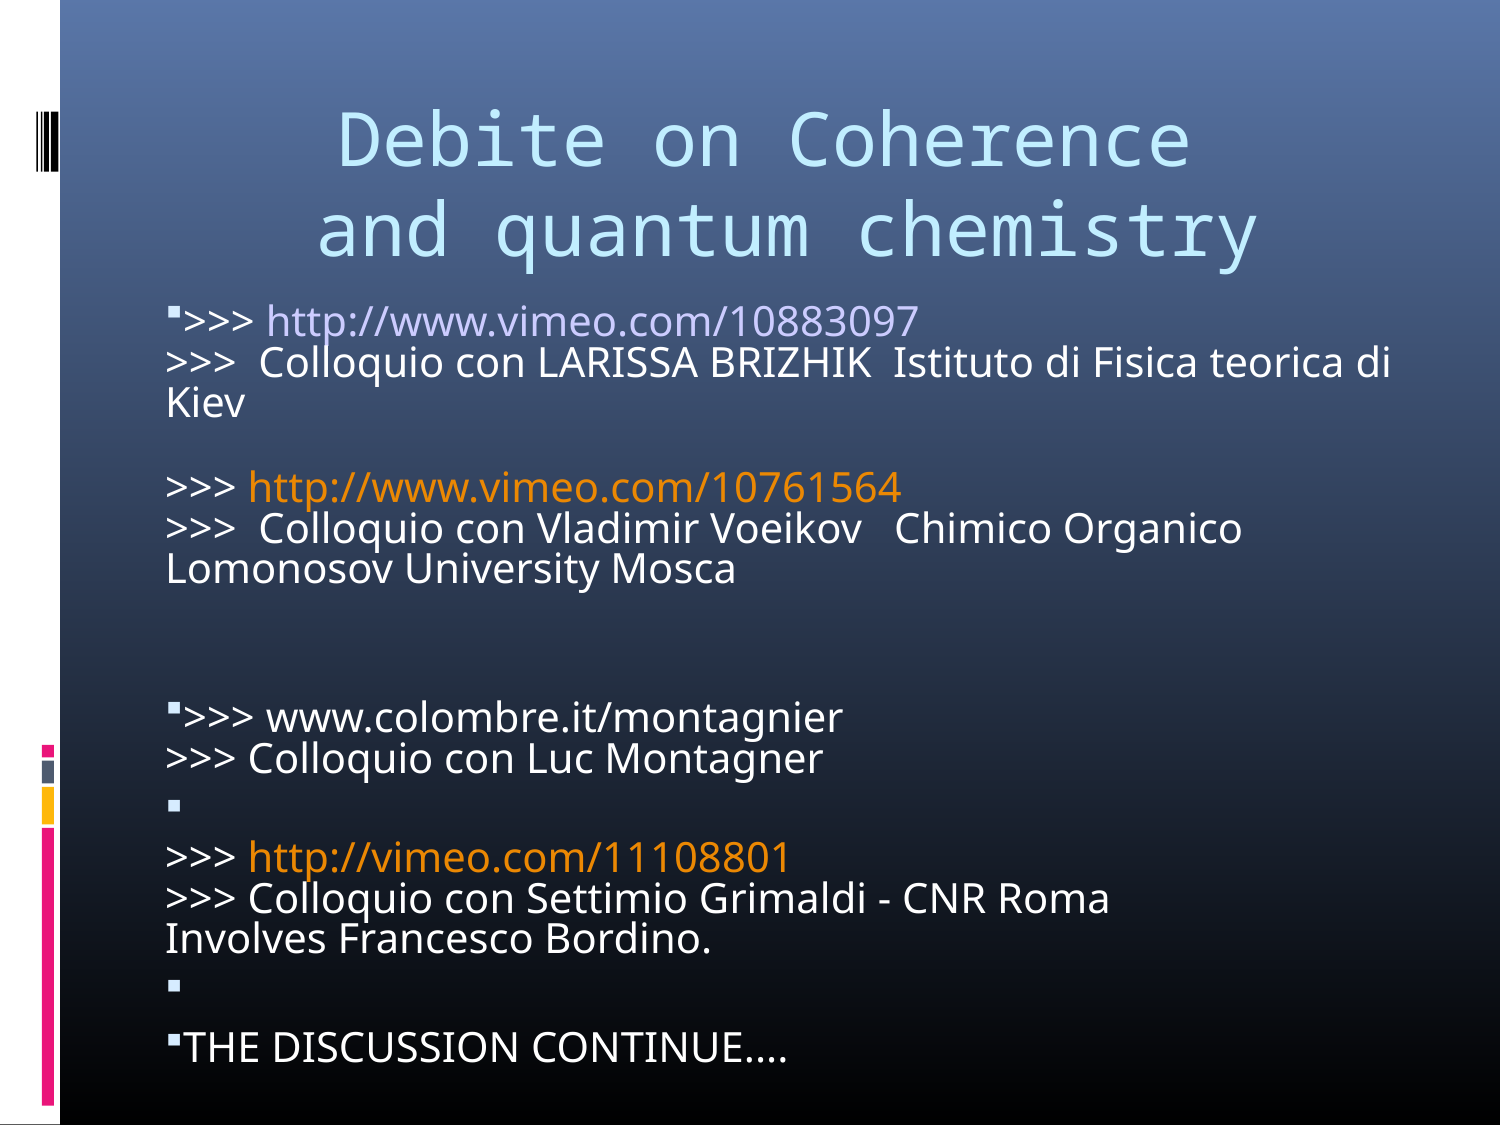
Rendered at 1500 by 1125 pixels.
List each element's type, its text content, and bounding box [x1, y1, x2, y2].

text_box Debite on Coherence and quantum chemistry [150, 84, 1426, 291]
text_box >>> http://www.vimeo.com/10883097 >>> Colloquio con LARISSA BRIZHIK Istituto di Fisica teorica di Kiev >>> http://www.vimeo.com/10761564 >>> Colloquio con Vladimir Voeikov Chimico Organico Lomonosov University Mosca >>> www.colombre.it/montagnier >>> Colloquio con Luc Montagner >>> http://vimeo.com/11108801 >>> Colloquio con Settimio Grimaldi - CNR Roma Involves Francesco Bordino. THE DISCUSSION CONTINUE.... [150, 292, 1426, 1043]
